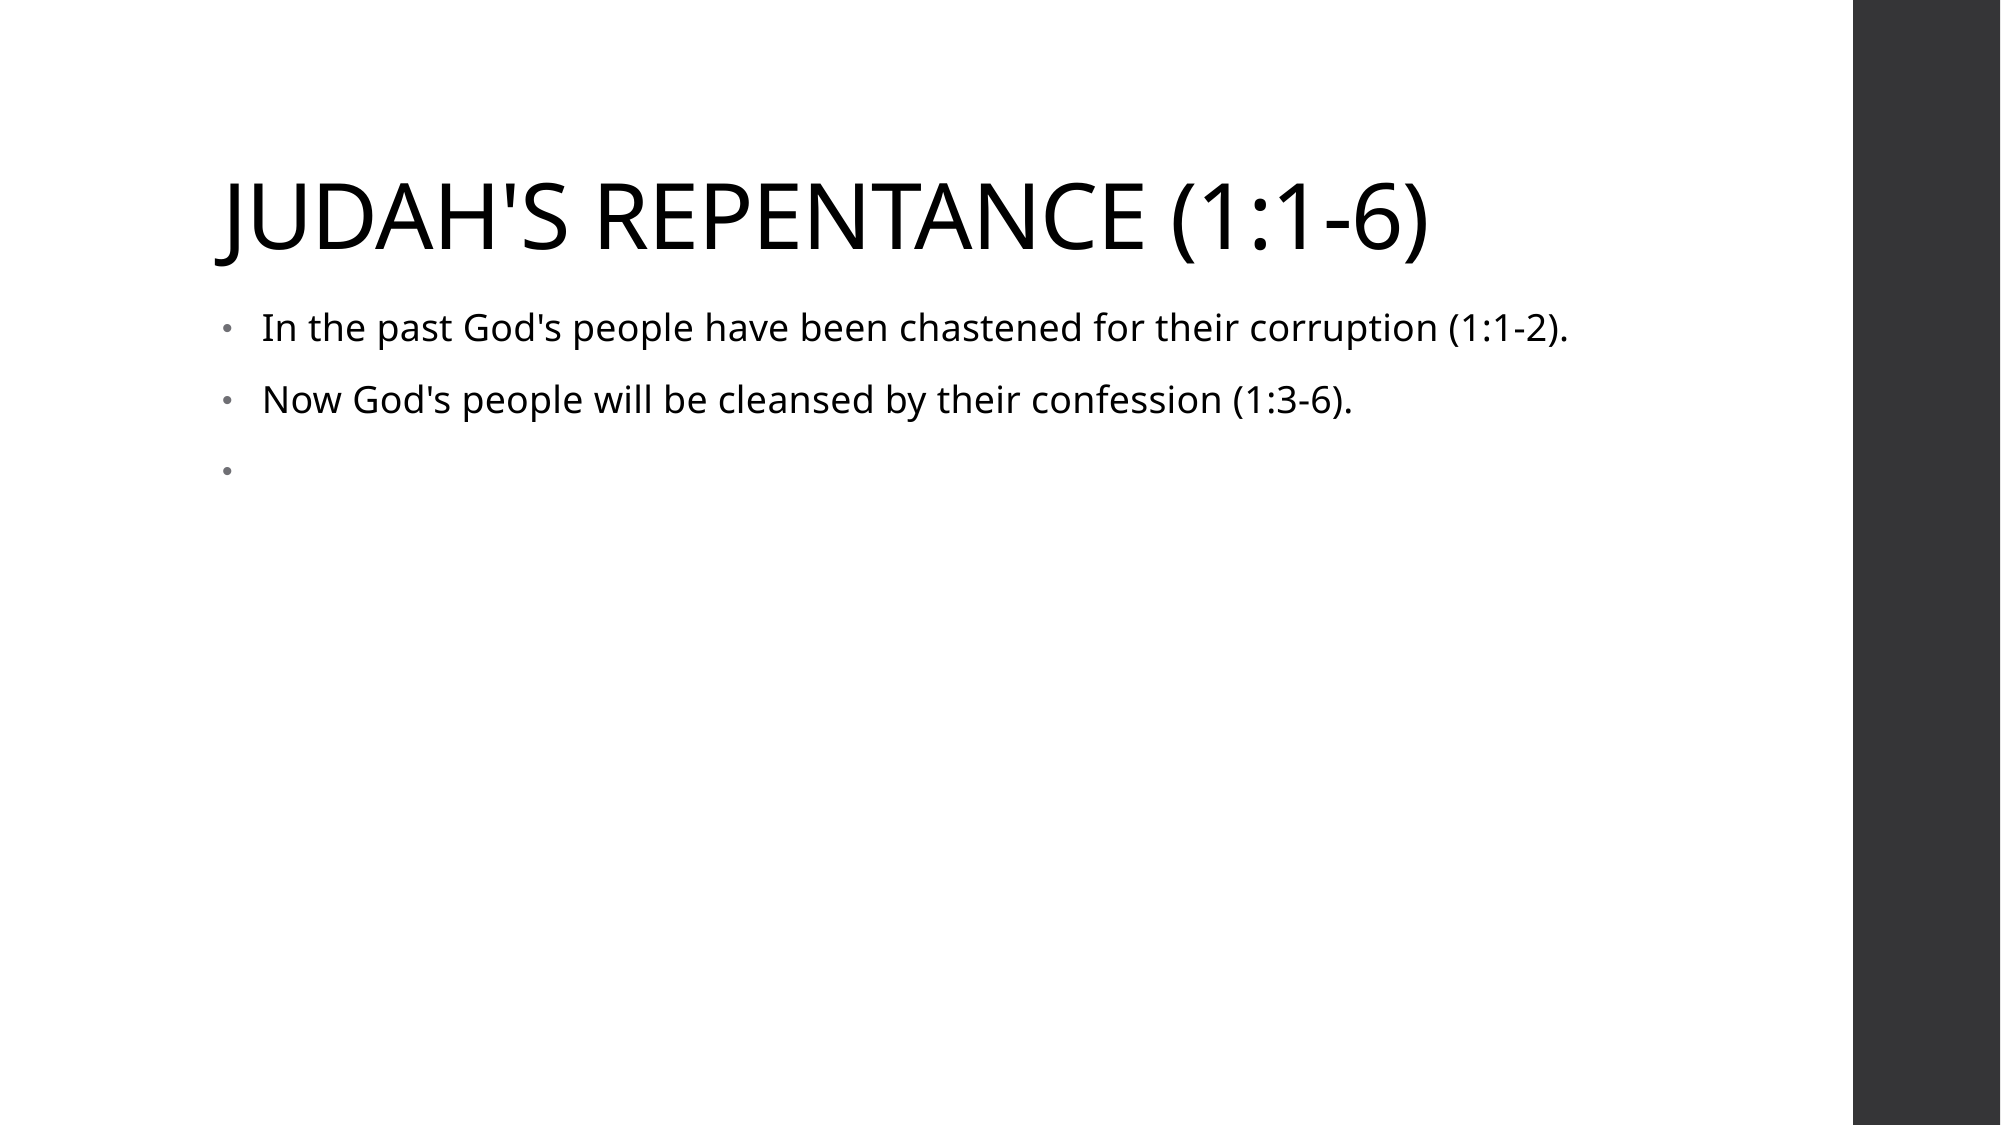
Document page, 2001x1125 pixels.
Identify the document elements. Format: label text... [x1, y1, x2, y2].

title JUDAH'S REPENTANCE (1:1-6) [206, 60, 1797, 278]
list In the past God's people have been chastened for their corruption (1:1-2). Now God's people will be cleansed by their confession (1:3-6). [206, 299, 1617, 1014]
